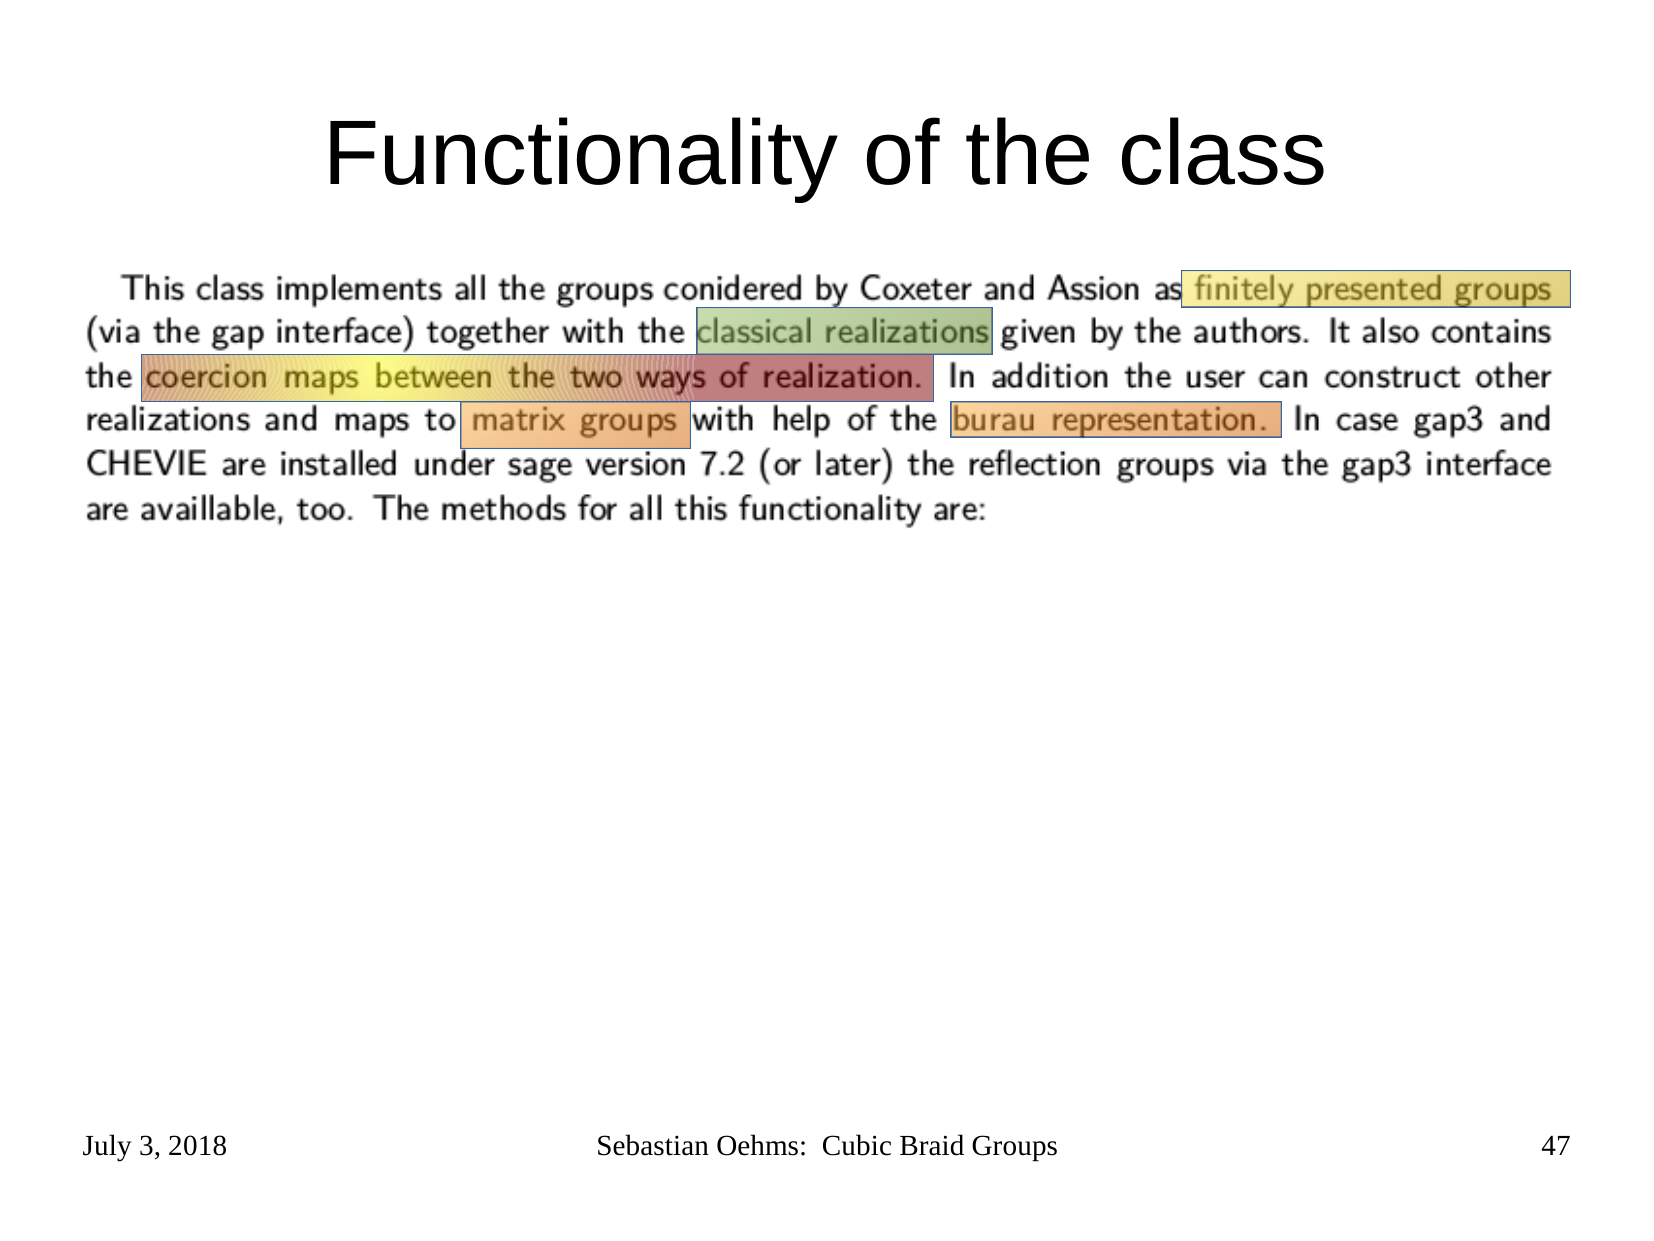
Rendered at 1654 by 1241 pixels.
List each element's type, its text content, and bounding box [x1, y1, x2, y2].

title Functionality of the class [82, 49, 1571, 257]
text_box [950, 401, 1282, 438]
text_box [1181, 270, 1571, 308]
text_box [141, 307, 993, 449]
picture [82, 269, 1571, 532]
